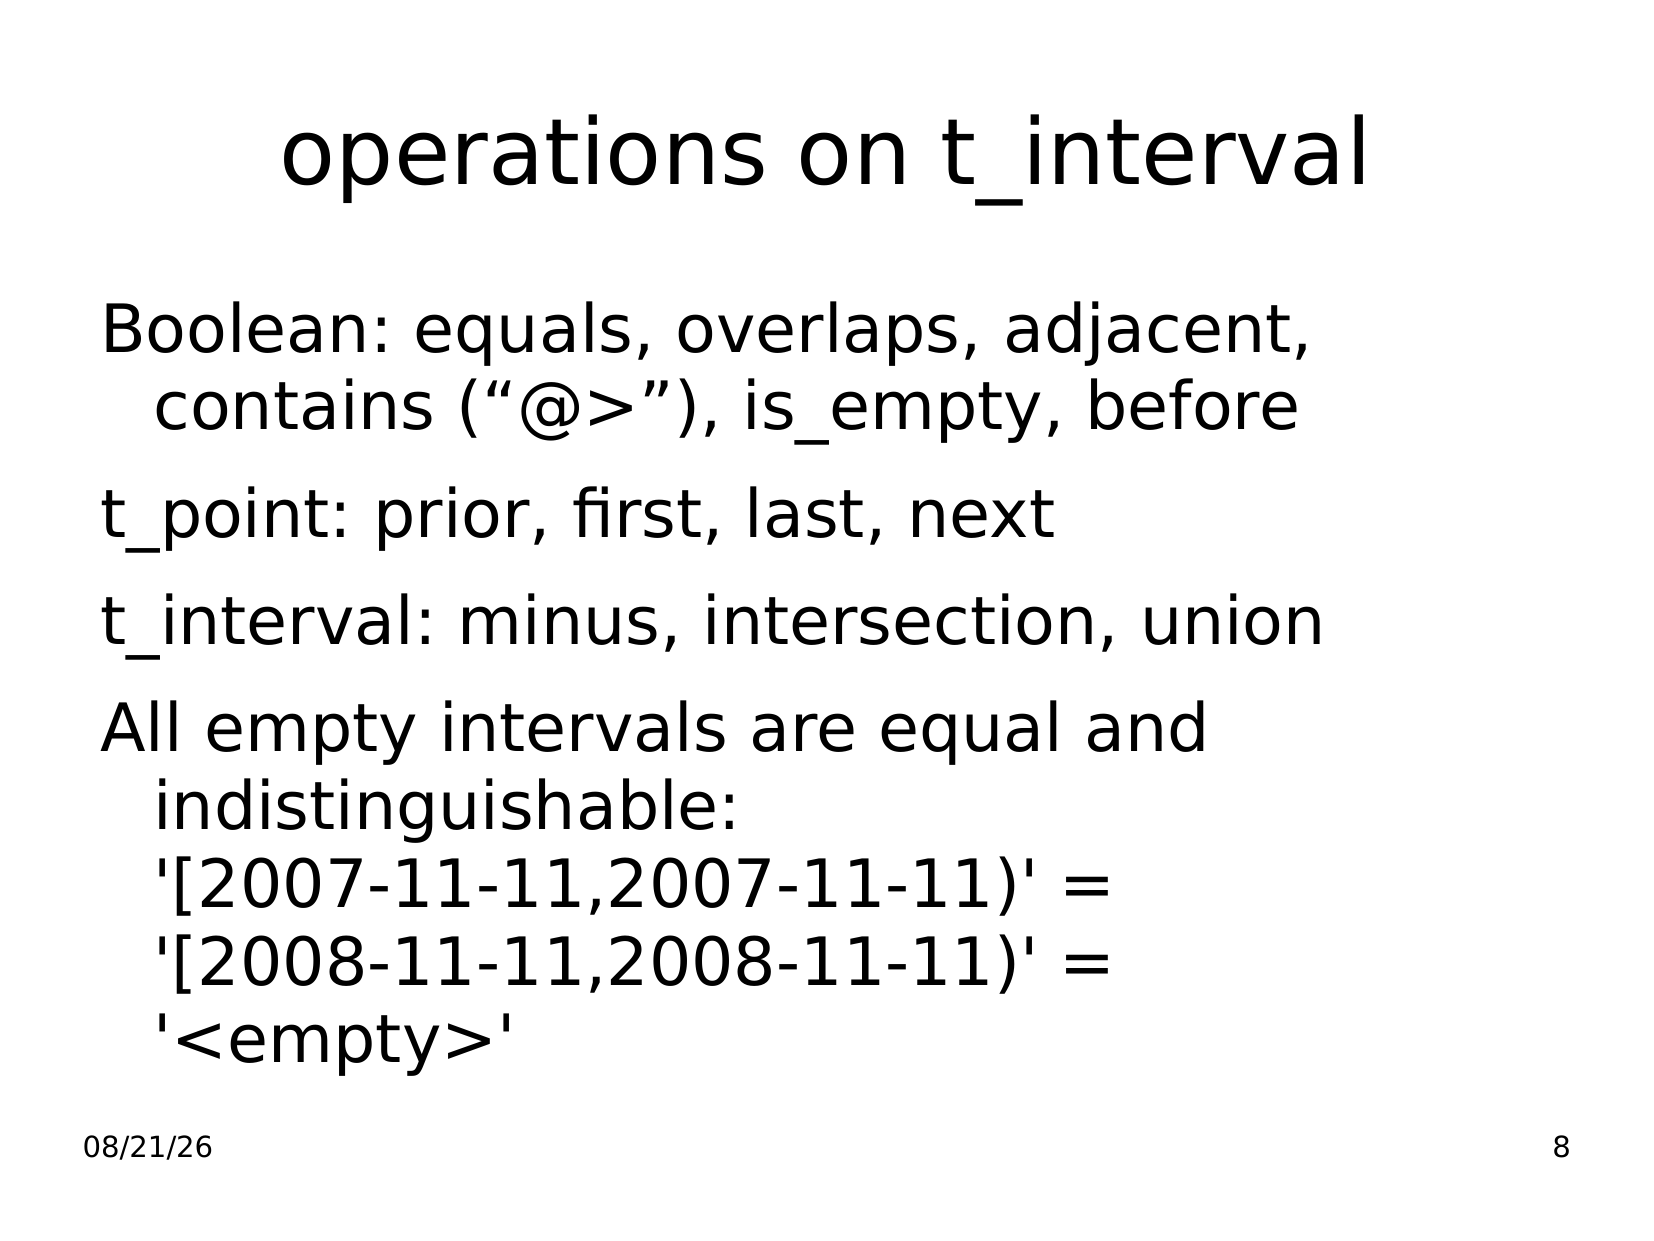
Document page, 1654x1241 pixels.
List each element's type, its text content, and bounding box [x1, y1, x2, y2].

list Boolean: equals, overlaps, adjacent, contains (“@>”), is_empty, before t_point: prior, first, last, next t_interval: minus, intersection, union All empty intervals are equal and indistinguishable: '[2007-11-11,2007-11-11)' = '[2008-11-11,2008-11-11)' = '<empty>' [82, 290, 1571, 1094]
title operations on t_interval [82, 56, 1571, 250]
